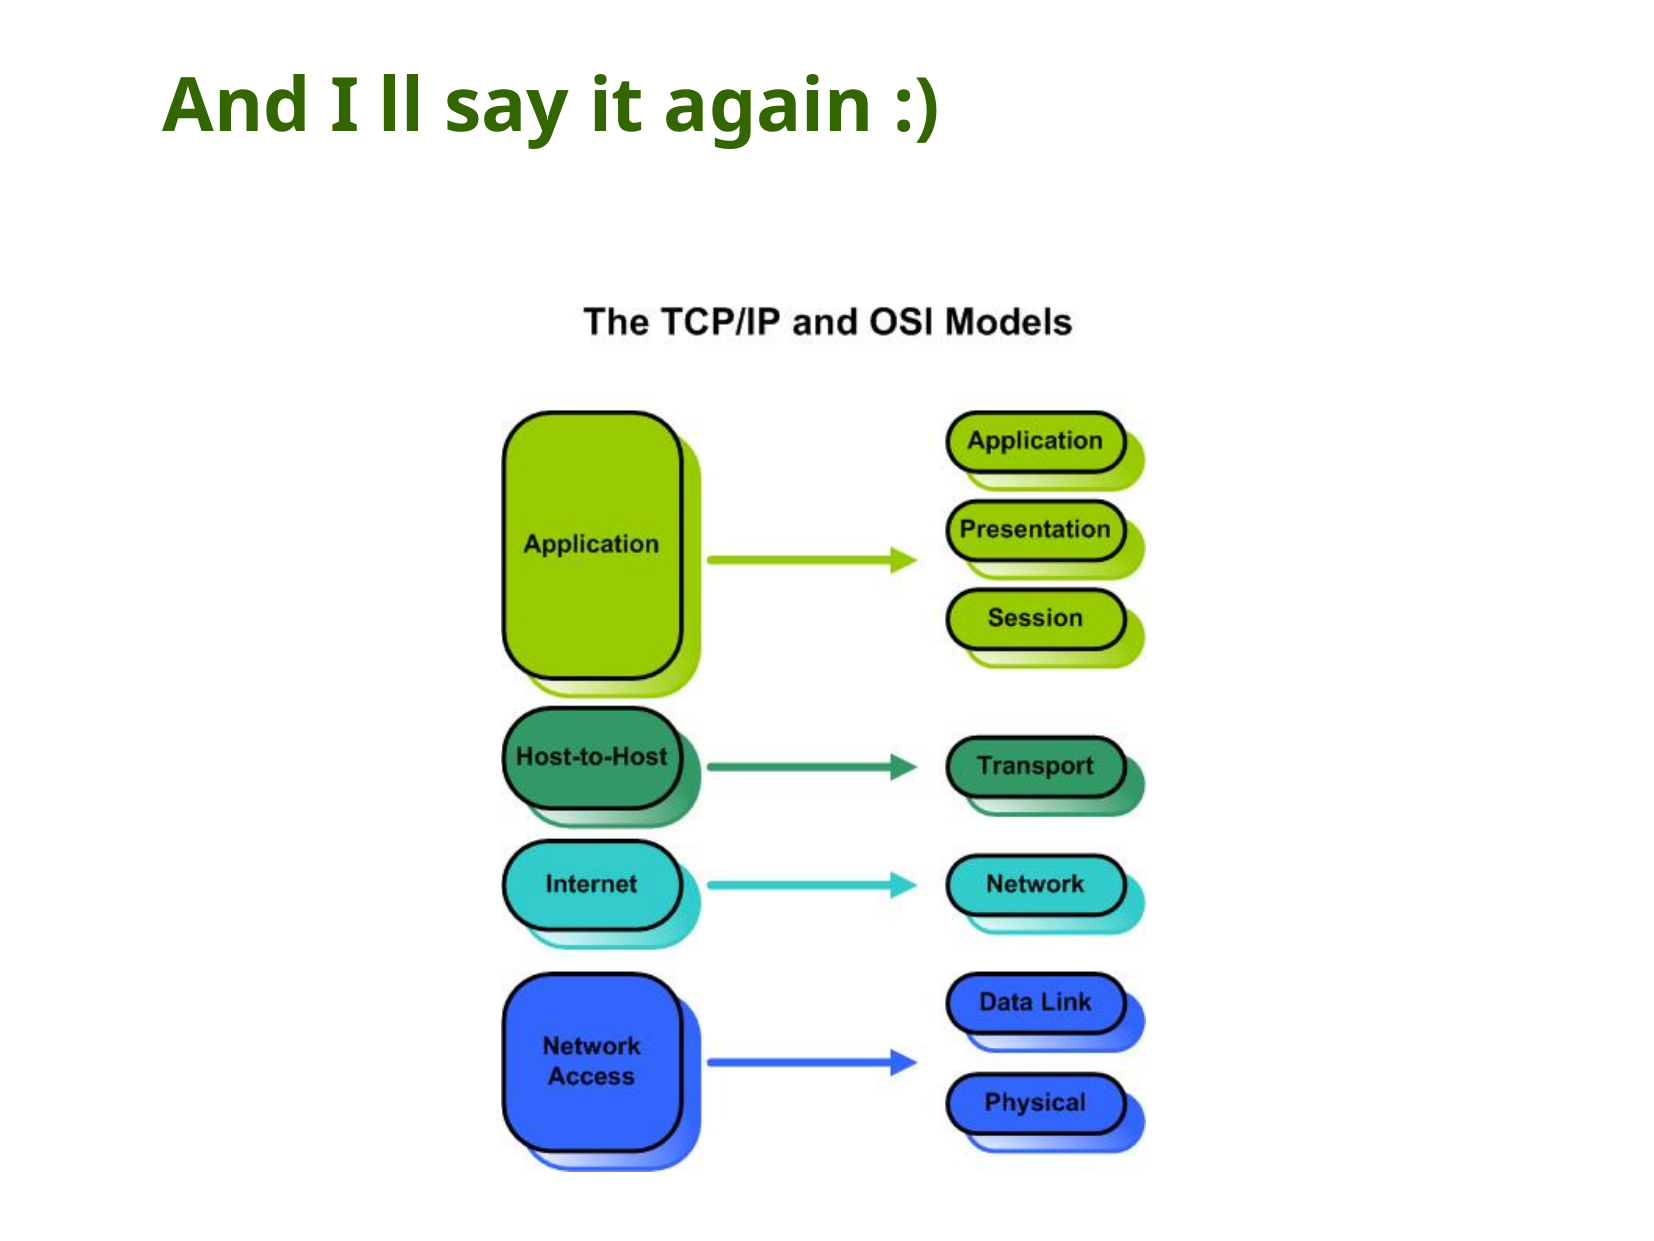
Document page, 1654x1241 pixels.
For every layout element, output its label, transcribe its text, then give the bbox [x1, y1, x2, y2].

picture [501, 295, 1146, 1172]
title And I ll say it again :) [147, 29, 1536, 178]
